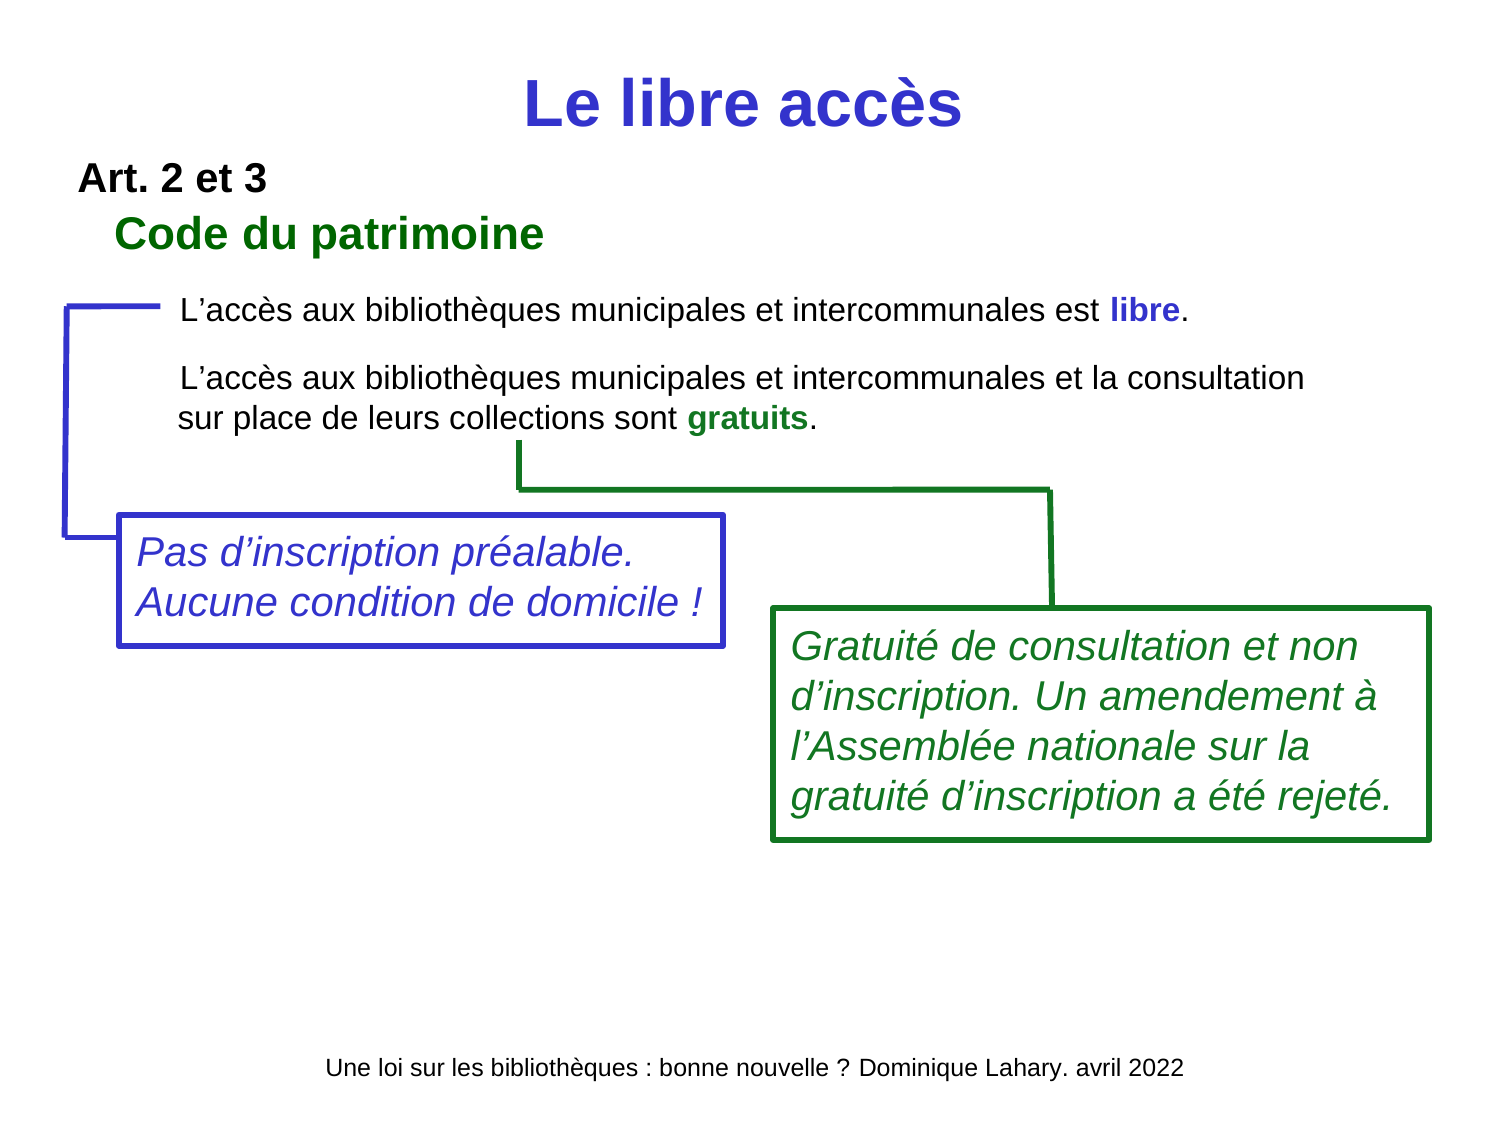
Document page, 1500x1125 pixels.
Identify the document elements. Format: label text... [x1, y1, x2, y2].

text_box Pas d’inscription préalable. Aucune condition de domicile ! [118, 514, 723, 646]
text_box Gratuité de consultation et non d’inscription. Un amendement à l’Assemblée nationale sur la gratuité d’inscription a été rejeté. [772, 608, 1430, 840]
text_box Une loi sur les bibliothèques : bonne nouvelle ? Dominique Lahary. avril 2022 [55, 1044, 1456, 1120]
text_box Le libre accès [49, 0, 1438, 200]
text_box Code du patrimoine L’accès aux bibliothèques municipales et intercommunales est libre. L’accès aux bibliothèques municipales et intercommunales et la consultation sur place de leurs collections sont gratuits. [100, 196, 1400, 444]
text_box Art. 2 et 3 [62, 143, 294, 259]
